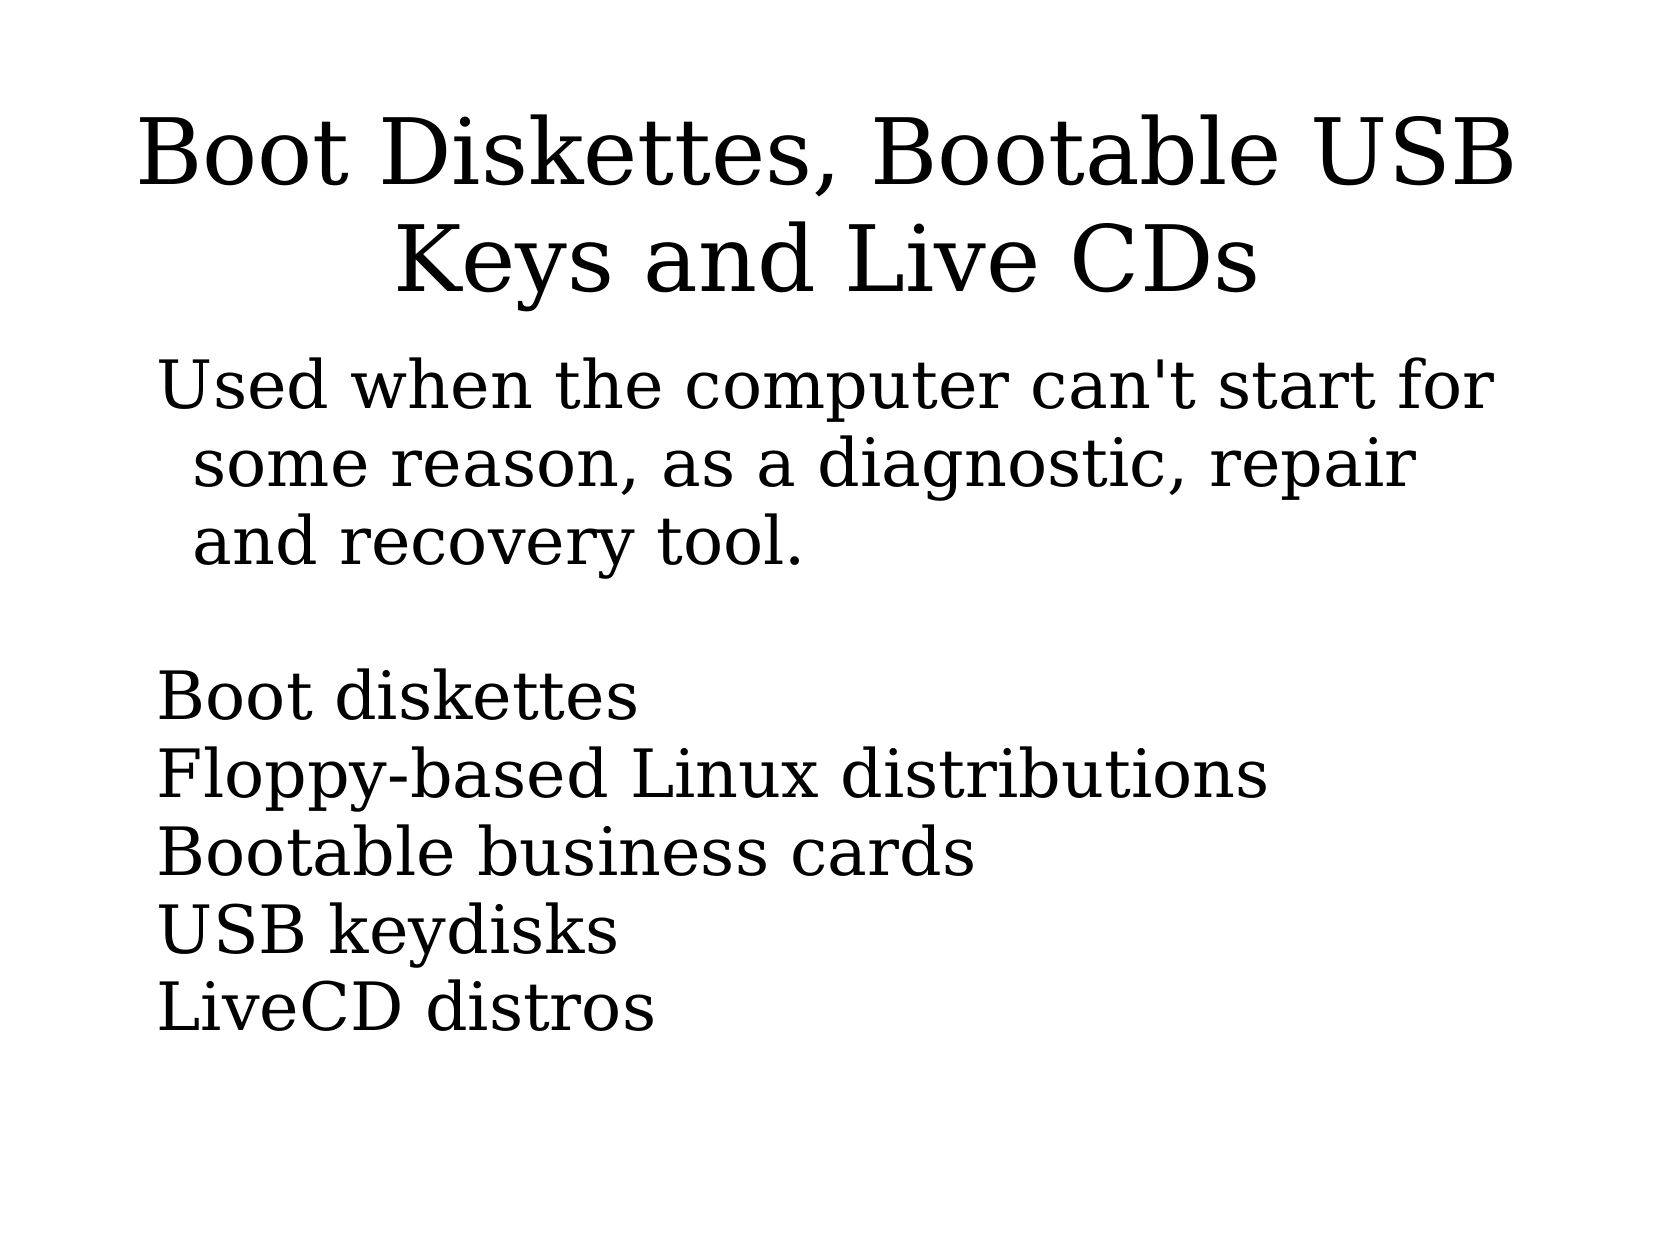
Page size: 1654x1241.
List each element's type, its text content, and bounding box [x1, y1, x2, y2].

title Boot Diskettes, Bootable USB Keys and Live CDs [121, 98, 1534, 315]
subtitle Used when the computer can't start for some reason, as a diagnostic, repair and recovery tool. Boot diskettes Floppy-based Linux distributions Bootable business cards USB keydisks LiveCD distros [121, 315, 1534, 1156]
